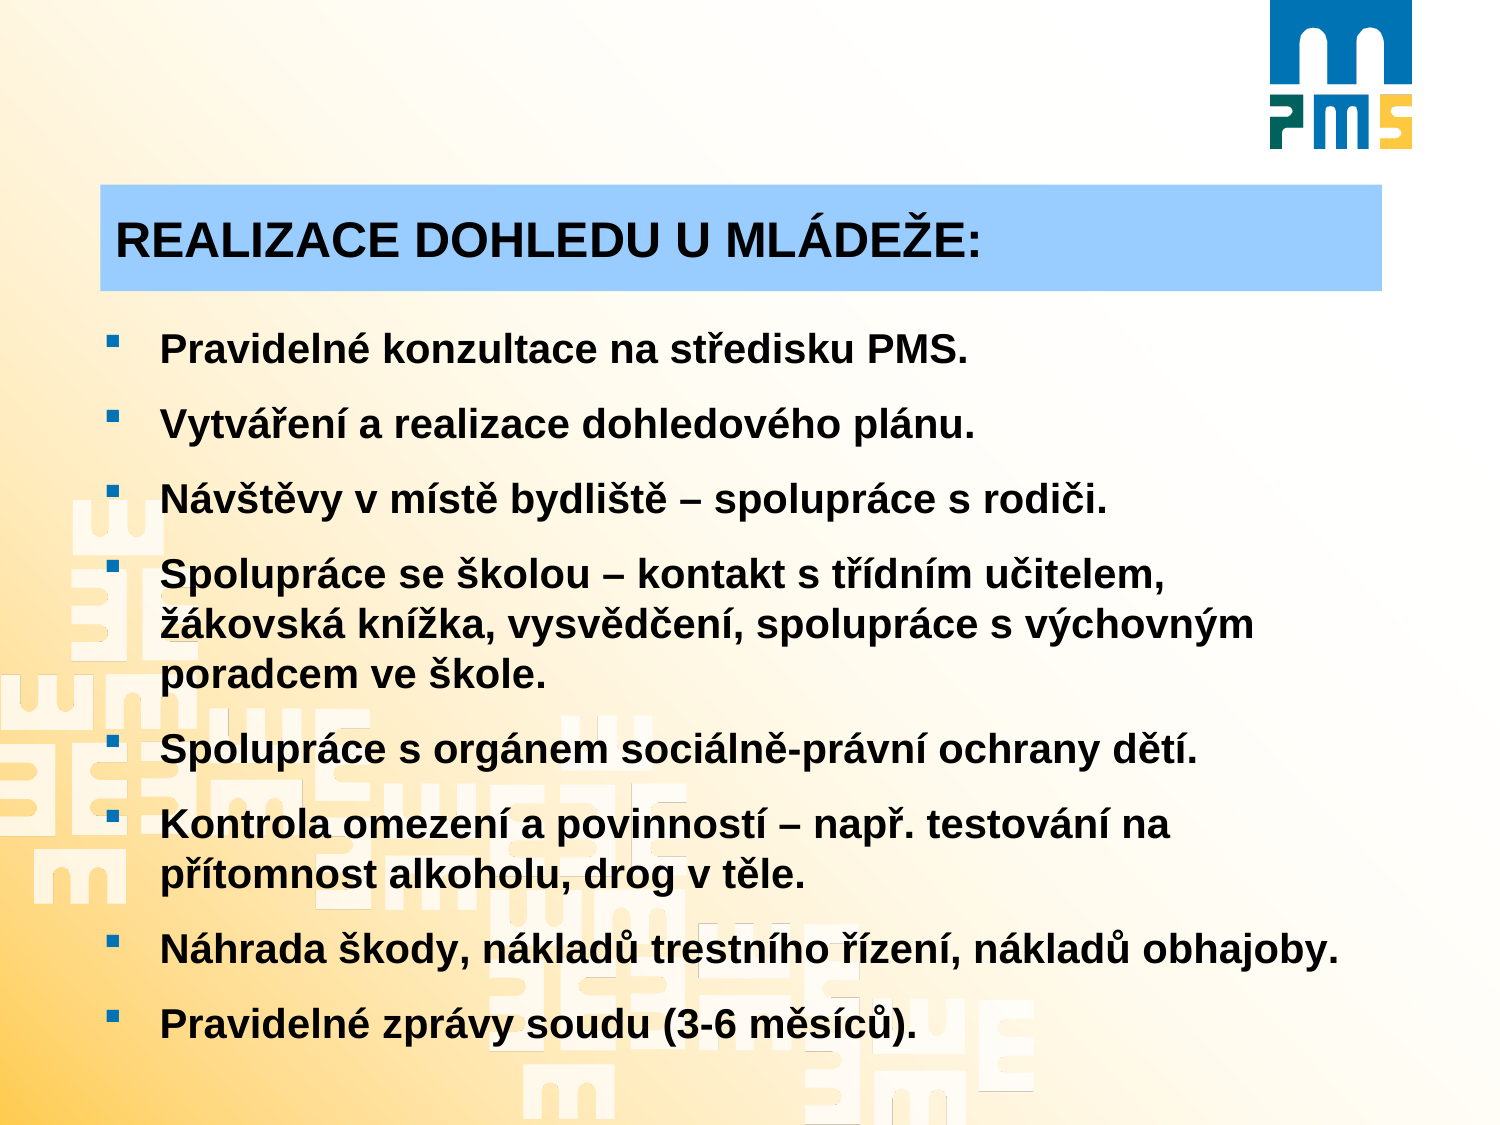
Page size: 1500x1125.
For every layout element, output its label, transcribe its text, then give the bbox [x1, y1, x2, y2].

picture [0, 0, 1500, 1125]
text_box Pravidelné konzultace na středisku PMS. Vytváření a realizace dohledového plánu. Návštěvy v místě bydliště – spolupráce s rodiči. Spolupráce se školou – kontakt s třídním učitelem, žákovská knížka, vysvědčení, spolupráce s výchovným poradcem ve škole. Spolupráce s orgánem sociálně-právní ochrany dětí. Kontrola omezení a povinností – např. testování na přítomnost alkoholu, drog v těle. Náhrada škody, nákladů trestního řízení, nákladů obhajoby. Pravidelné zprávy soudu (3-6 měsíců). [88, 314, 1365, 1071]
title REALIZACE DOHLEDU U MLÁDEŽE: [100, 184, 1382, 292]
